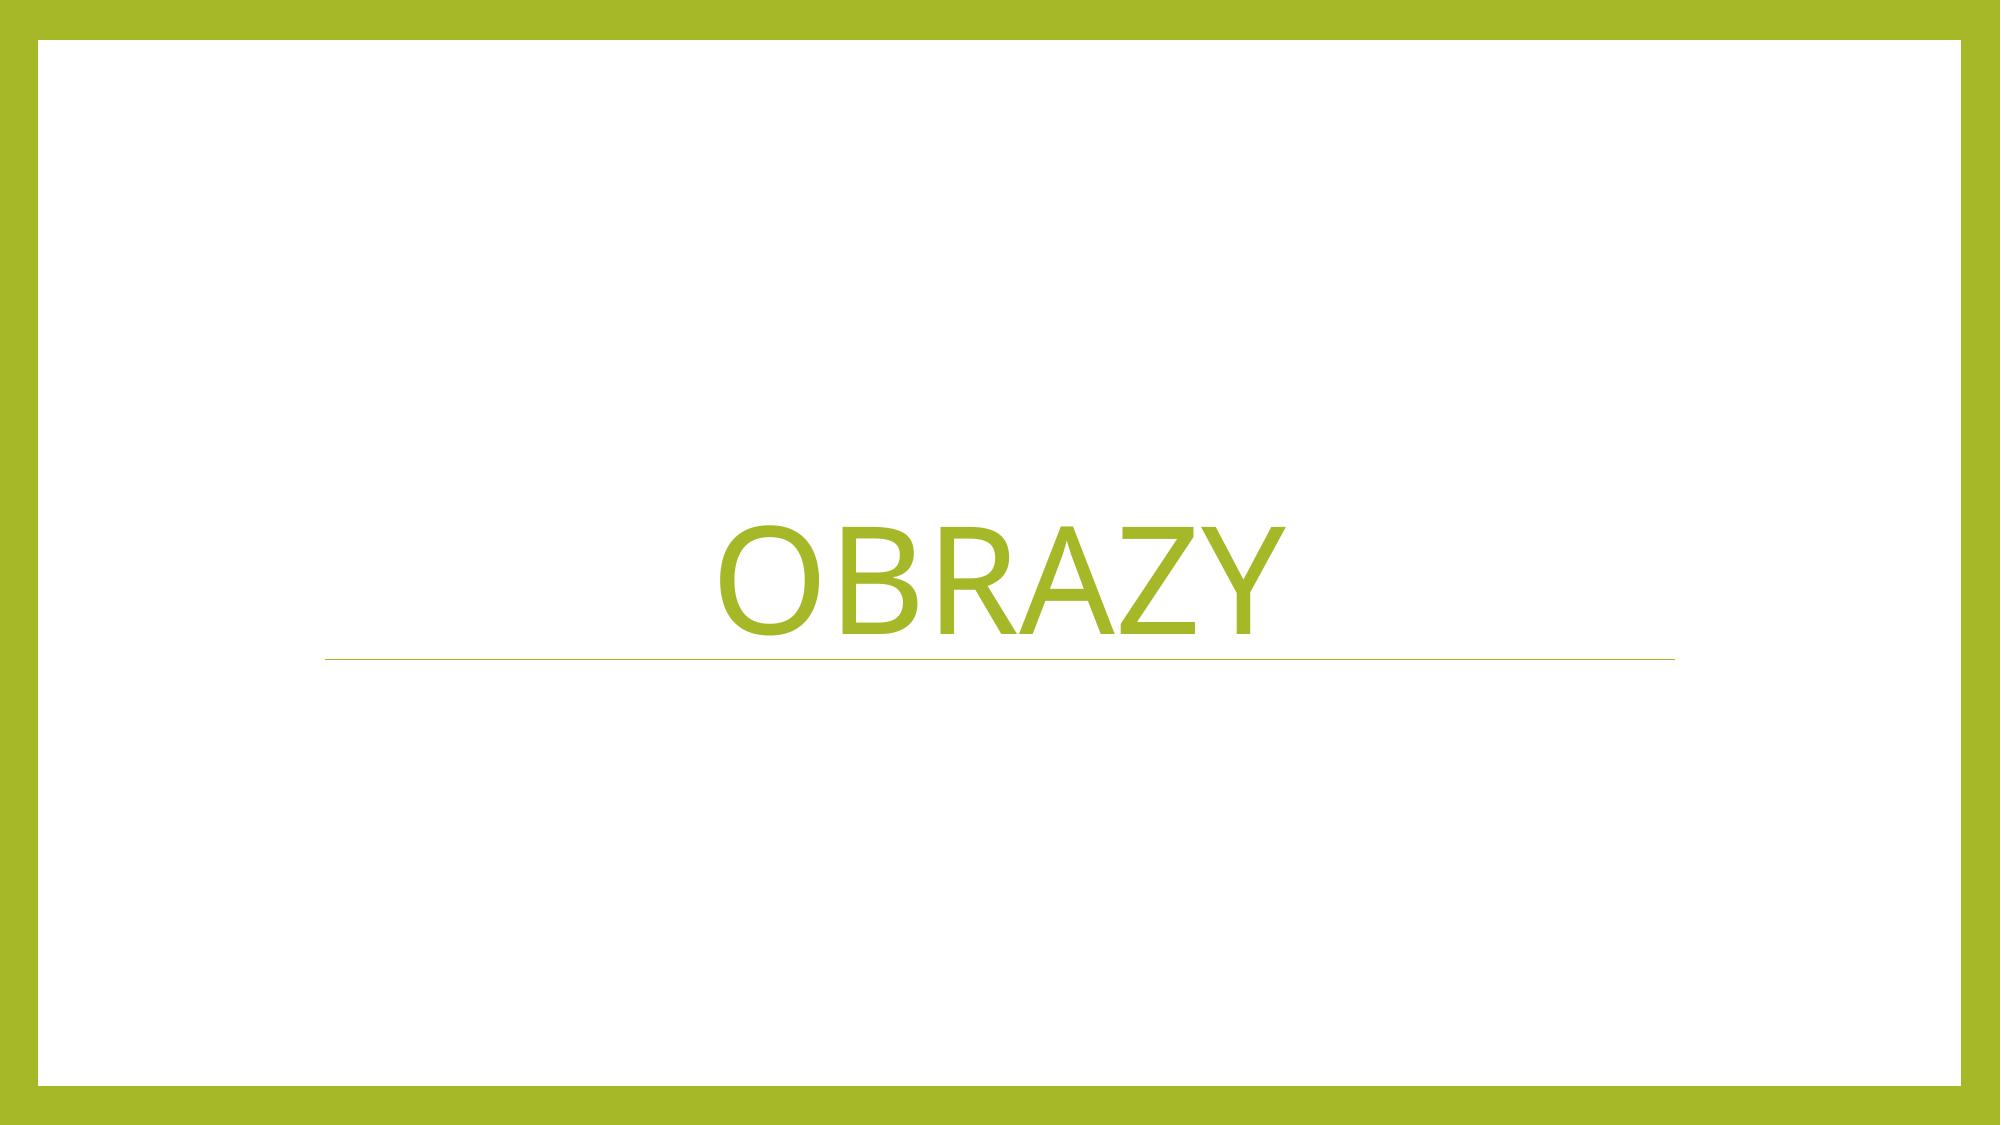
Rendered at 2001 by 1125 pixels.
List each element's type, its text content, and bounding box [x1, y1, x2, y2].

title Obrazy [181, 192, 1817, 673]
